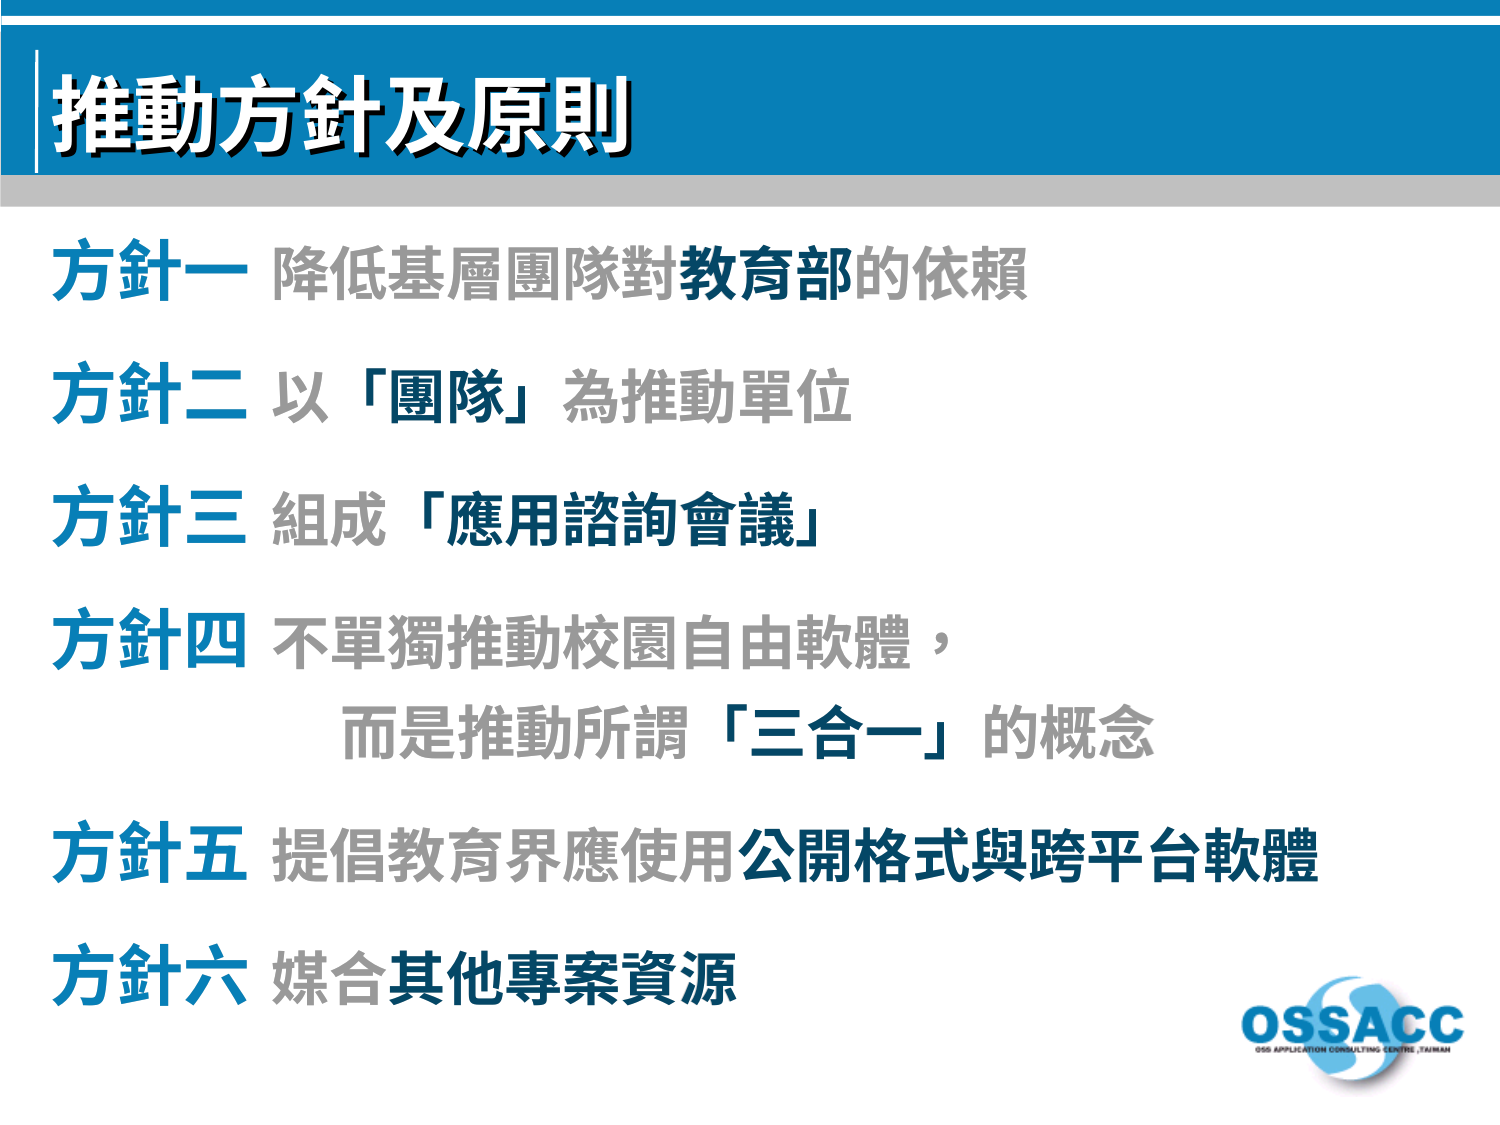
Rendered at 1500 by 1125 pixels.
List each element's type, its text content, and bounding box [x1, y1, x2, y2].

picture [1240, 974, 1466, 1097]
list 方針一 降低基層團隊對教育部的依賴 方針二 以「團隊」為推動單位 方針三 組成「應用諮詢會議」 方針四 不單獨推動校園自由軟體， 而是推動所謂「三合一」的概念 方針五 提倡教育界應使用公開格式與跨平台軟體 方針六 媒合其他專案資源 [50, 223, 1450, 1064]
title 推動方針及原則 [50, 62, 1477, 162]
